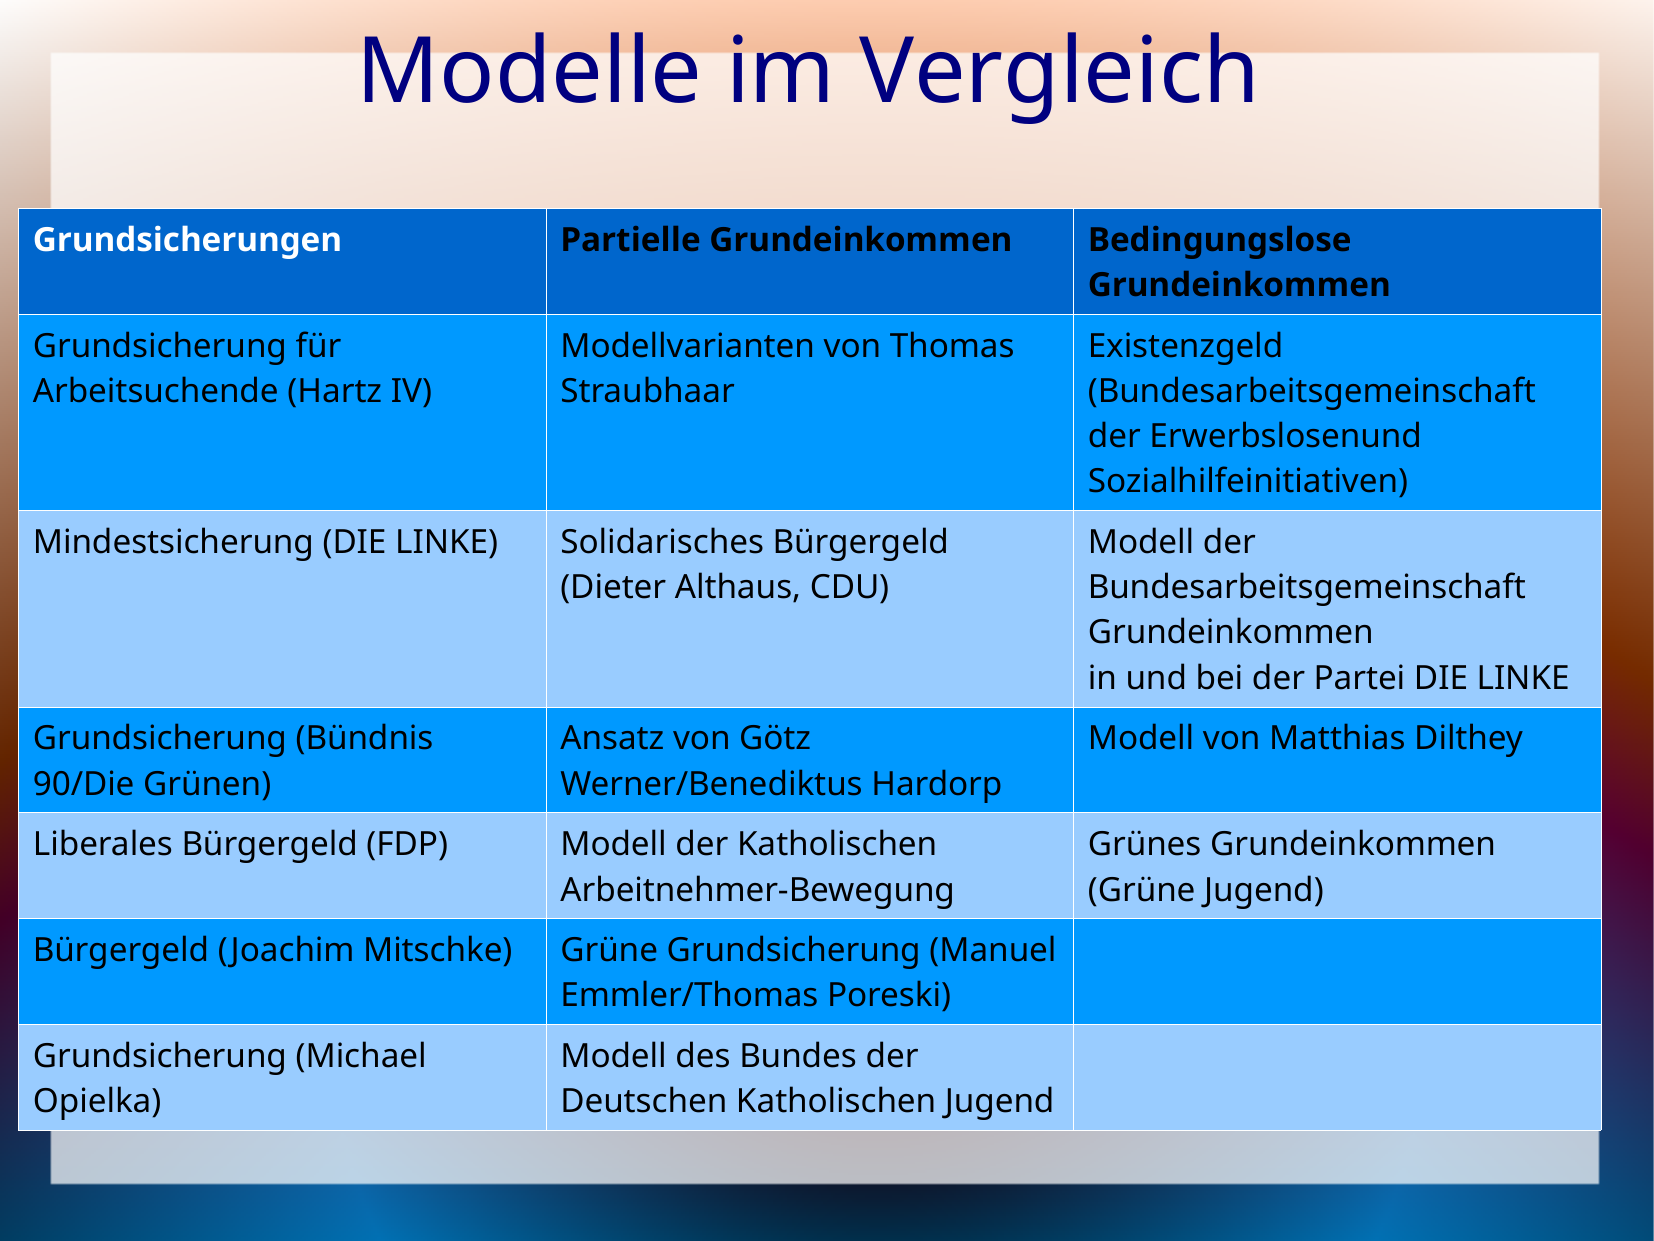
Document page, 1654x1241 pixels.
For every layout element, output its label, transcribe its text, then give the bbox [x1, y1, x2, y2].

table_cell Grüne Grundsicherung (Manuel Emmler/Thomas Poreski) [547, 919, 1073, 1024]
table_header Bedingungslose Grundeinkommen [1074, 209, 1601, 314]
table_cell Bürgergeld (Joachim Mitschke) [19, 919, 546, 1024]
table_cell Grundsicherung für Arbeitsuchende (Hartz IV) [19, 315, 546, 510]
table_cell Grundsicherung (Michael Opielka) [19, 1025, 546, 1130]
table_cell Modell der Bundesarbeitsgemeinschaft Grundeinkommen in und bei der Partei DIE LINKE [1074, 511, 1601, 707]
table_cell Modell von Matthias Dilthey [1074, 708, 1601, 812]
table_cell Liberales Bürgergeld (FDP) [19, 813, 546, 918]
table_cell Mindestsicherung (DIE LINKE) [19, 511, 546, 707]
table_cell Grünes Grundeinkommen (Grüne Jugend) [1074, 813, 1601, 918]
table_cell [1074, 919, 1601, 1024]
table_cell Ansatz von Götz Werner/Benediktus Hardorp [547, 708, 1073, 812]
table_cell Modellvarianten von Thomas Straubhaar [547, 315, 1073, 510]
table_header Partielle Grundeinkommen [547, 209, 1073, 314]
table_cell [1074, 1025, 1601, 1130]
table_cell Solidarisches Bürgergeld (Dieter Althaus, CDU) [547, 511, 1073, 707]
table_header Grundsicherungen [19, 209, 546, 314]
table_cell Existenzgeld (Bundesarbeitsgemeinschaft der Erwerbslosenund Sozialhilfeinitiativen) [1074, 315, 1601, 510]
table_cell Grundsicherung (Bündnis 90/Die Grünen) [19, 708, 546, 812]
table_cell Modell des Bundes der Deutschen Katholischen Jugend [547, 1025, 1073, 1130]
table_cell Modell der Katholischen Arbeitnehmer-Bewegung [547, 813, 1073, 918]
picture [0, 0, 1654, 1241]
title Modelle im Vergleich [101, 11, 1517, 123]
